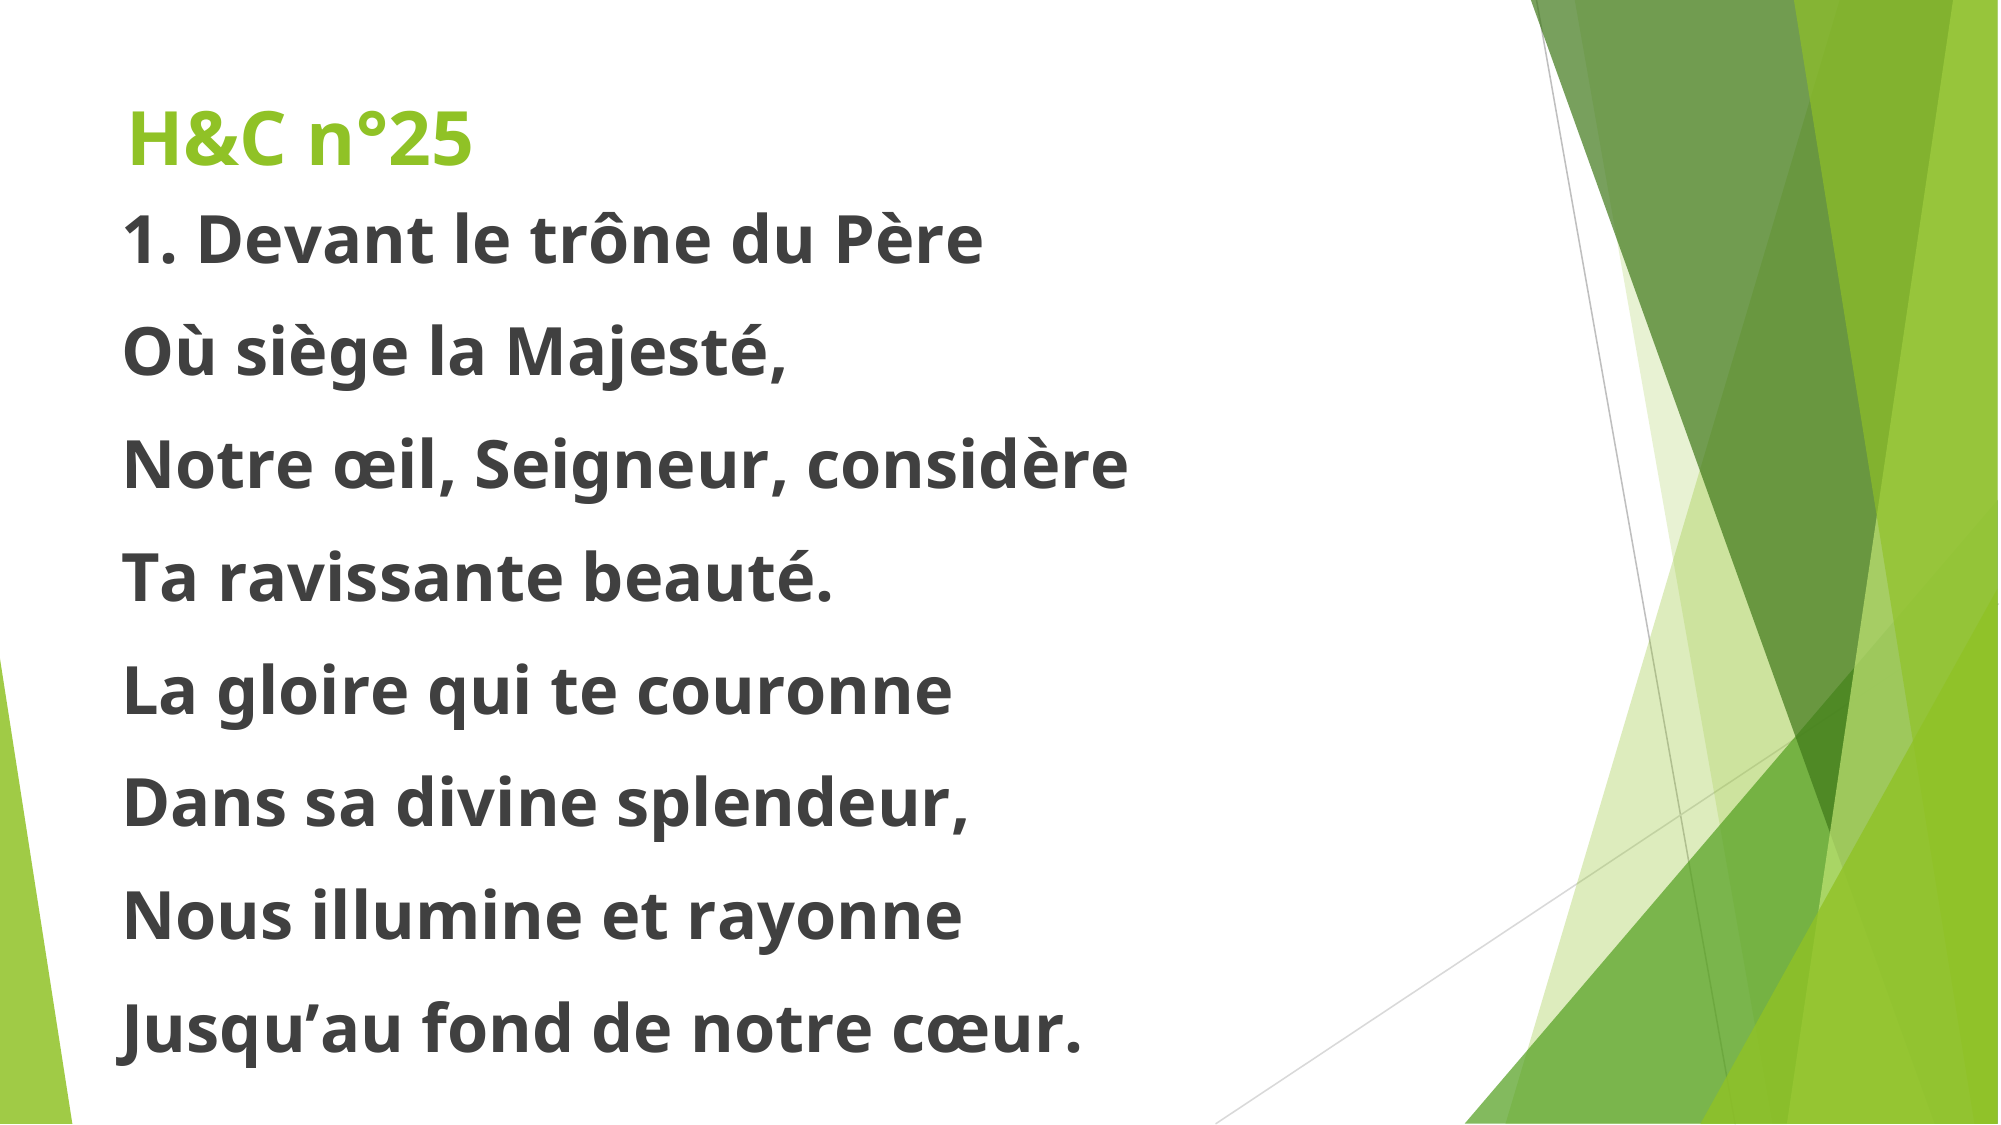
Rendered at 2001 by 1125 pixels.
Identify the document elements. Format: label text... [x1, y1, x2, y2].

text_box H&C n°25 [111, 82, 1522, 177]
text_box 1. Devant le trône du Père Où siège la Majesté, Notre œil, Seigneur, considère Ta ravissante beauté. La gloire qui te couronne Dans sa divine splendeur, Nous illumine et rayonne Jusqu’au fond de notre cœur. [106, 177, 1973, 1037]
